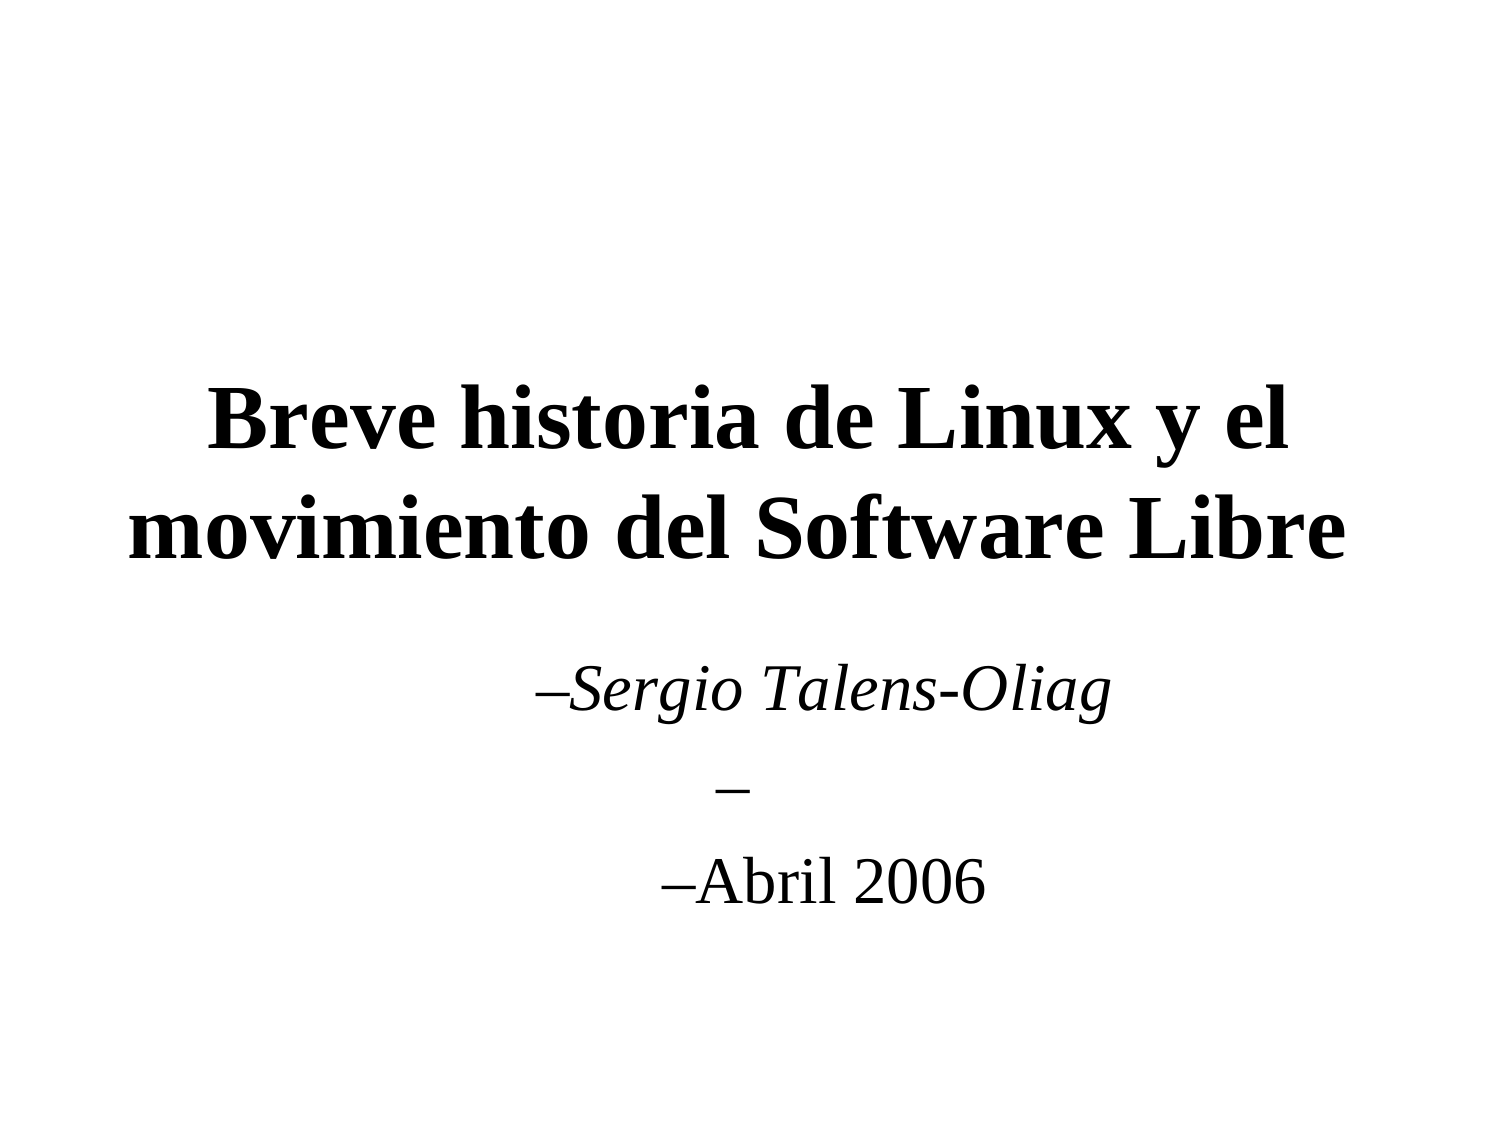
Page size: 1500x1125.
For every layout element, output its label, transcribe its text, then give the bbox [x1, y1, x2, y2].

title Breve historia de Linux y el movimiento del Software Libre [112, 355, 1388, 583]
subtitle Sergio Talens-Oliag Abril 2006 [225, 637, 1276, 925]
